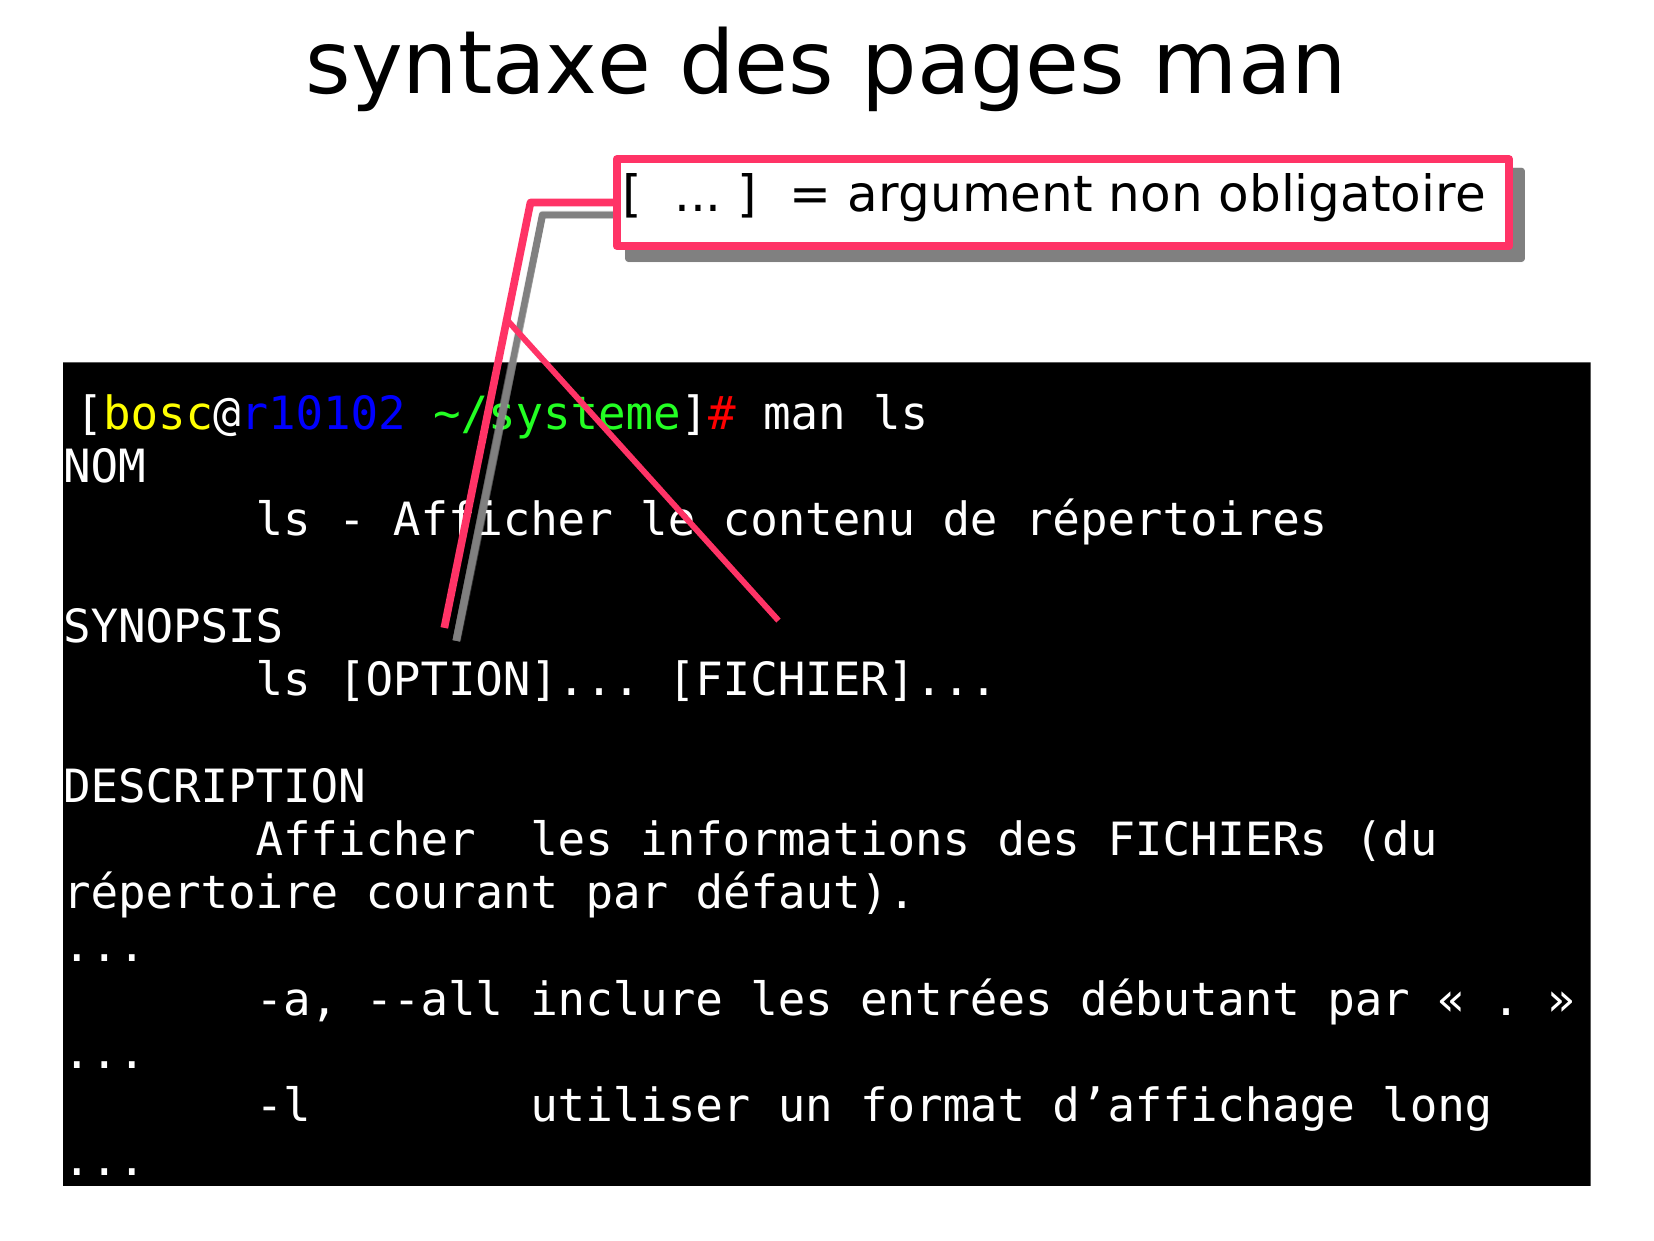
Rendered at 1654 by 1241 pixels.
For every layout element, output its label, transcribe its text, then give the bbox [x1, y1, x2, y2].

text_box [ ... ] = argument non obligatoire [616, 159, 1510, 247]
text_box [bosc@r10102 ~/systeme]# man ls NOM ls - Afficher le contenu de répertoires SYNOPSIS ls [OPTION]... [FICHIER]... DESCRIPTION Afficher les informations des FICHIERs (du répertoire courant par défaut). ... -a, --all inclure les entrées débutant par « . » ... -l utiliser un format d’affichage long ... [63, 362, 1591, 1186]
title syntaxe des pages man [0, 0, 1654, 123]
